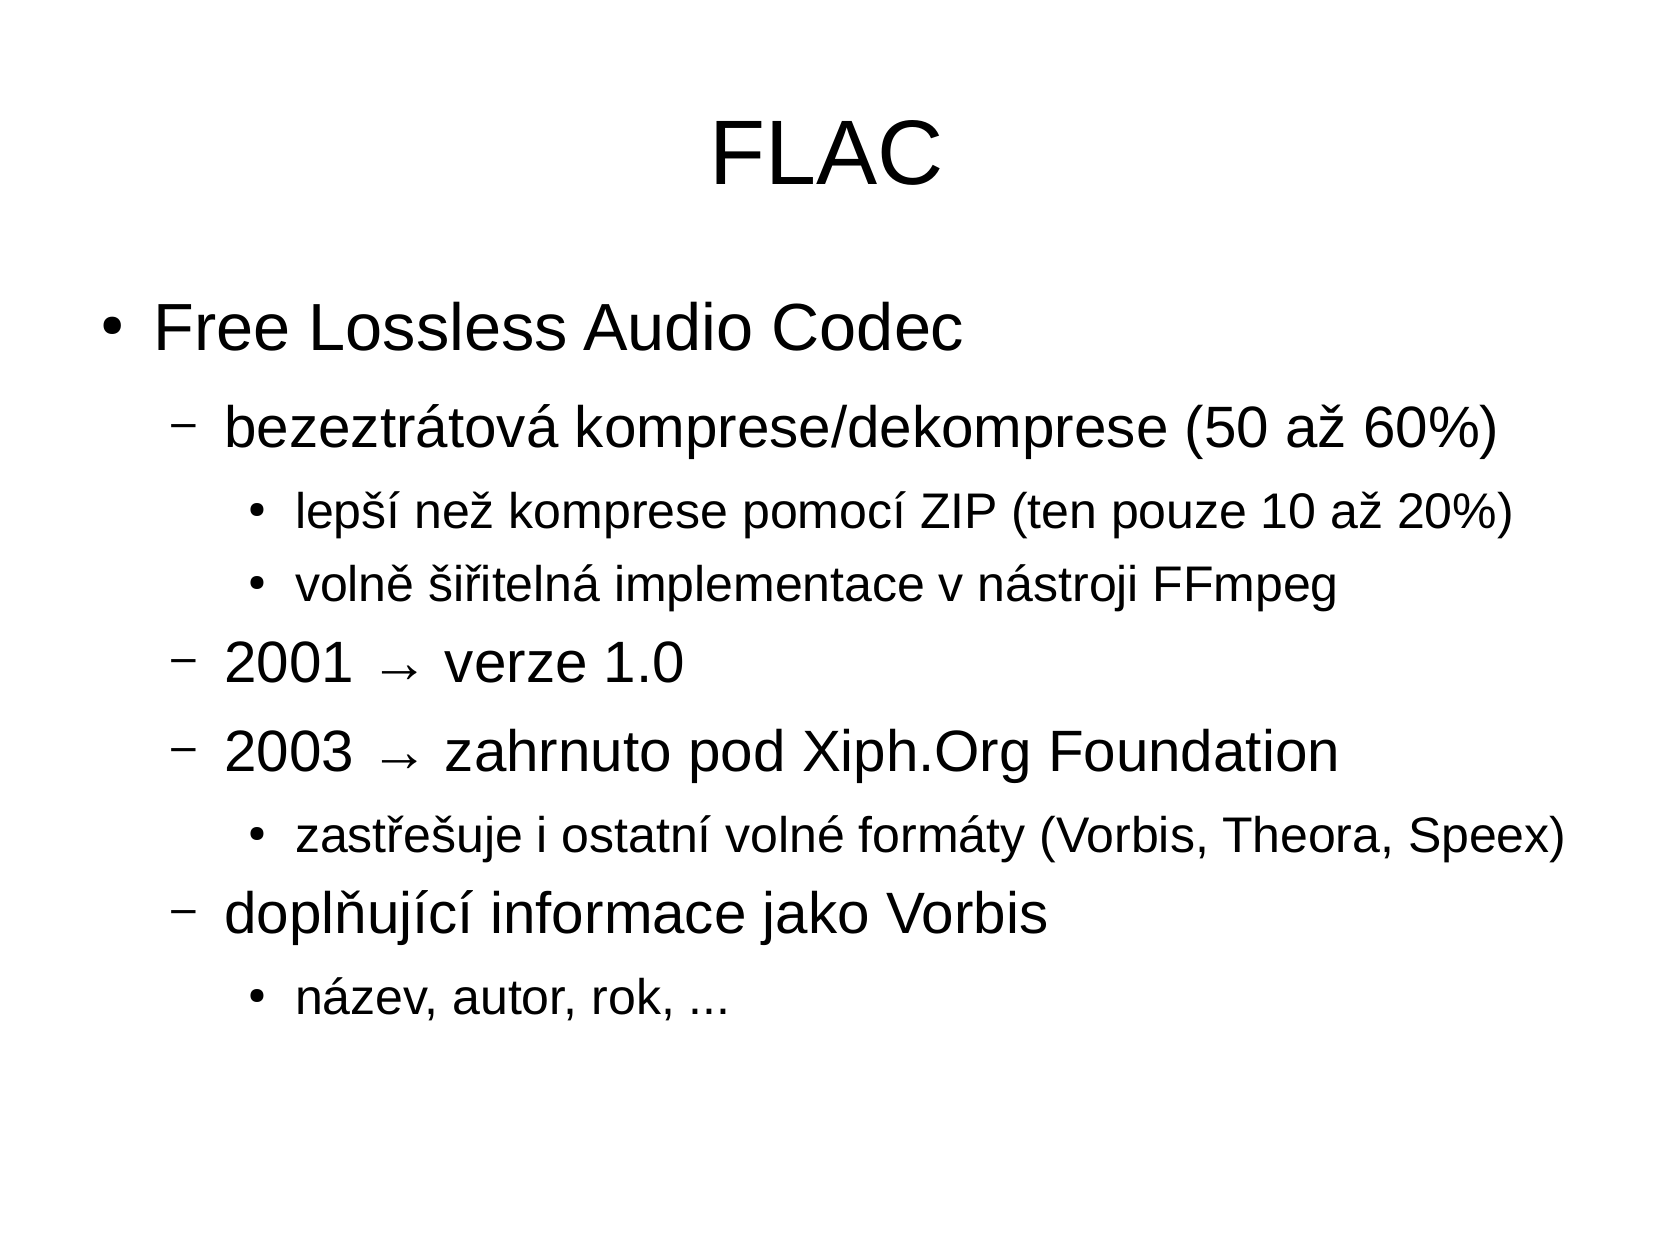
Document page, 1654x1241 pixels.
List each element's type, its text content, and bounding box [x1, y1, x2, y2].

list Free Lossless Audio Codec bezeztrátová komprese/dekomprese (50 až 60%) lepší než komprese pomocí ZIP (ten pouze 10 až 20%) volně šiřitelná implementace v nástroji FFmpeg 2001 → verze 1.0 2003 → zahrnuto pod Xiph.Org Foundation zastřešuje i ostatní volné formáty (Vorbis, Theora, Speex) doplňující informace jako Vorbis název, autor, rok, ... [82, 290, 1571, 1109]
title FLAC [82, 49, 1571, 257]
